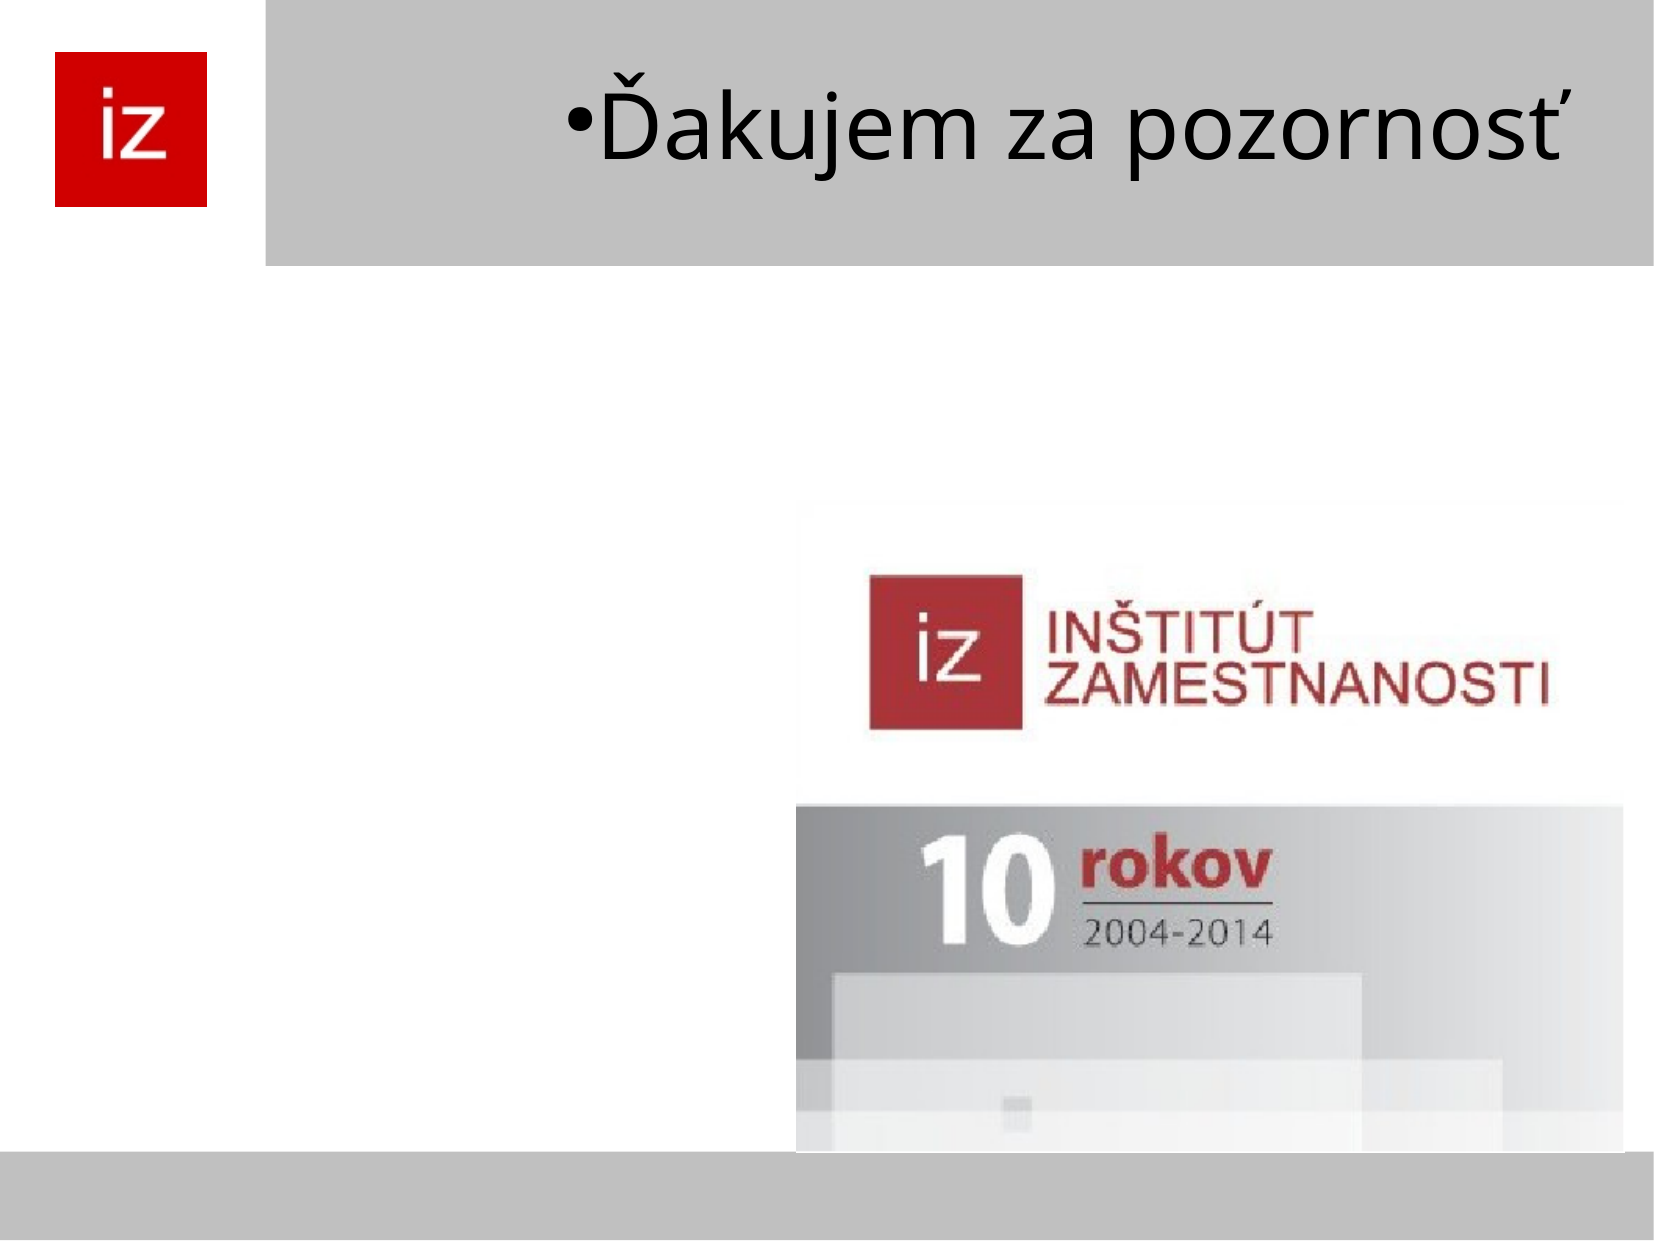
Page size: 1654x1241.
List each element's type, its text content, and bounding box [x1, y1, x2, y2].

picture [55, 52, 207, 207]
title Ďakujem za pozornosť [561, 29, 1565, 237]
picture [796, 500, 1625, 1153]
